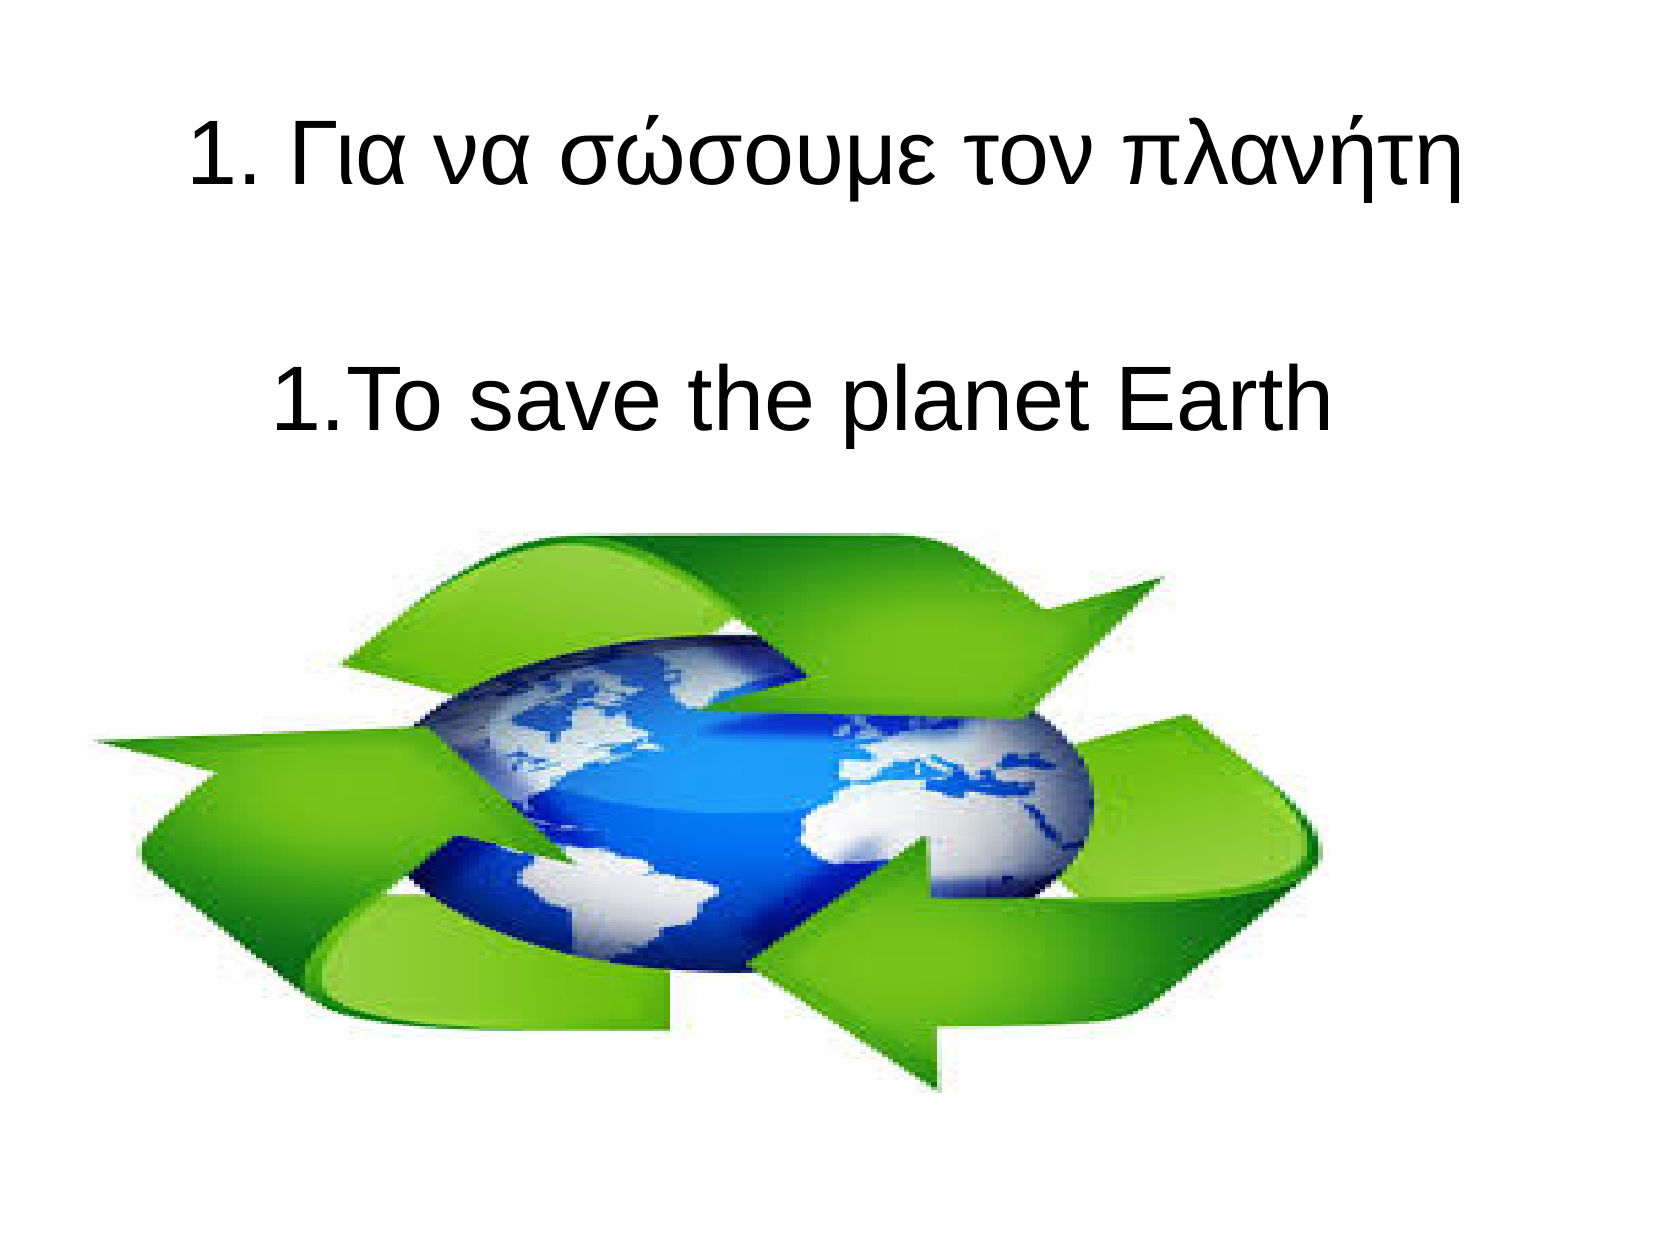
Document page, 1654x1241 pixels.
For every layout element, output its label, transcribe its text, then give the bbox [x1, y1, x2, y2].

picture [88, 531, 1329, 1093]
title 1.To save the planet Earth [59, 294, 1548, 502]
title 1. Για να σώσουμε τον πλανήτη [82, 49, 1571, 257]
